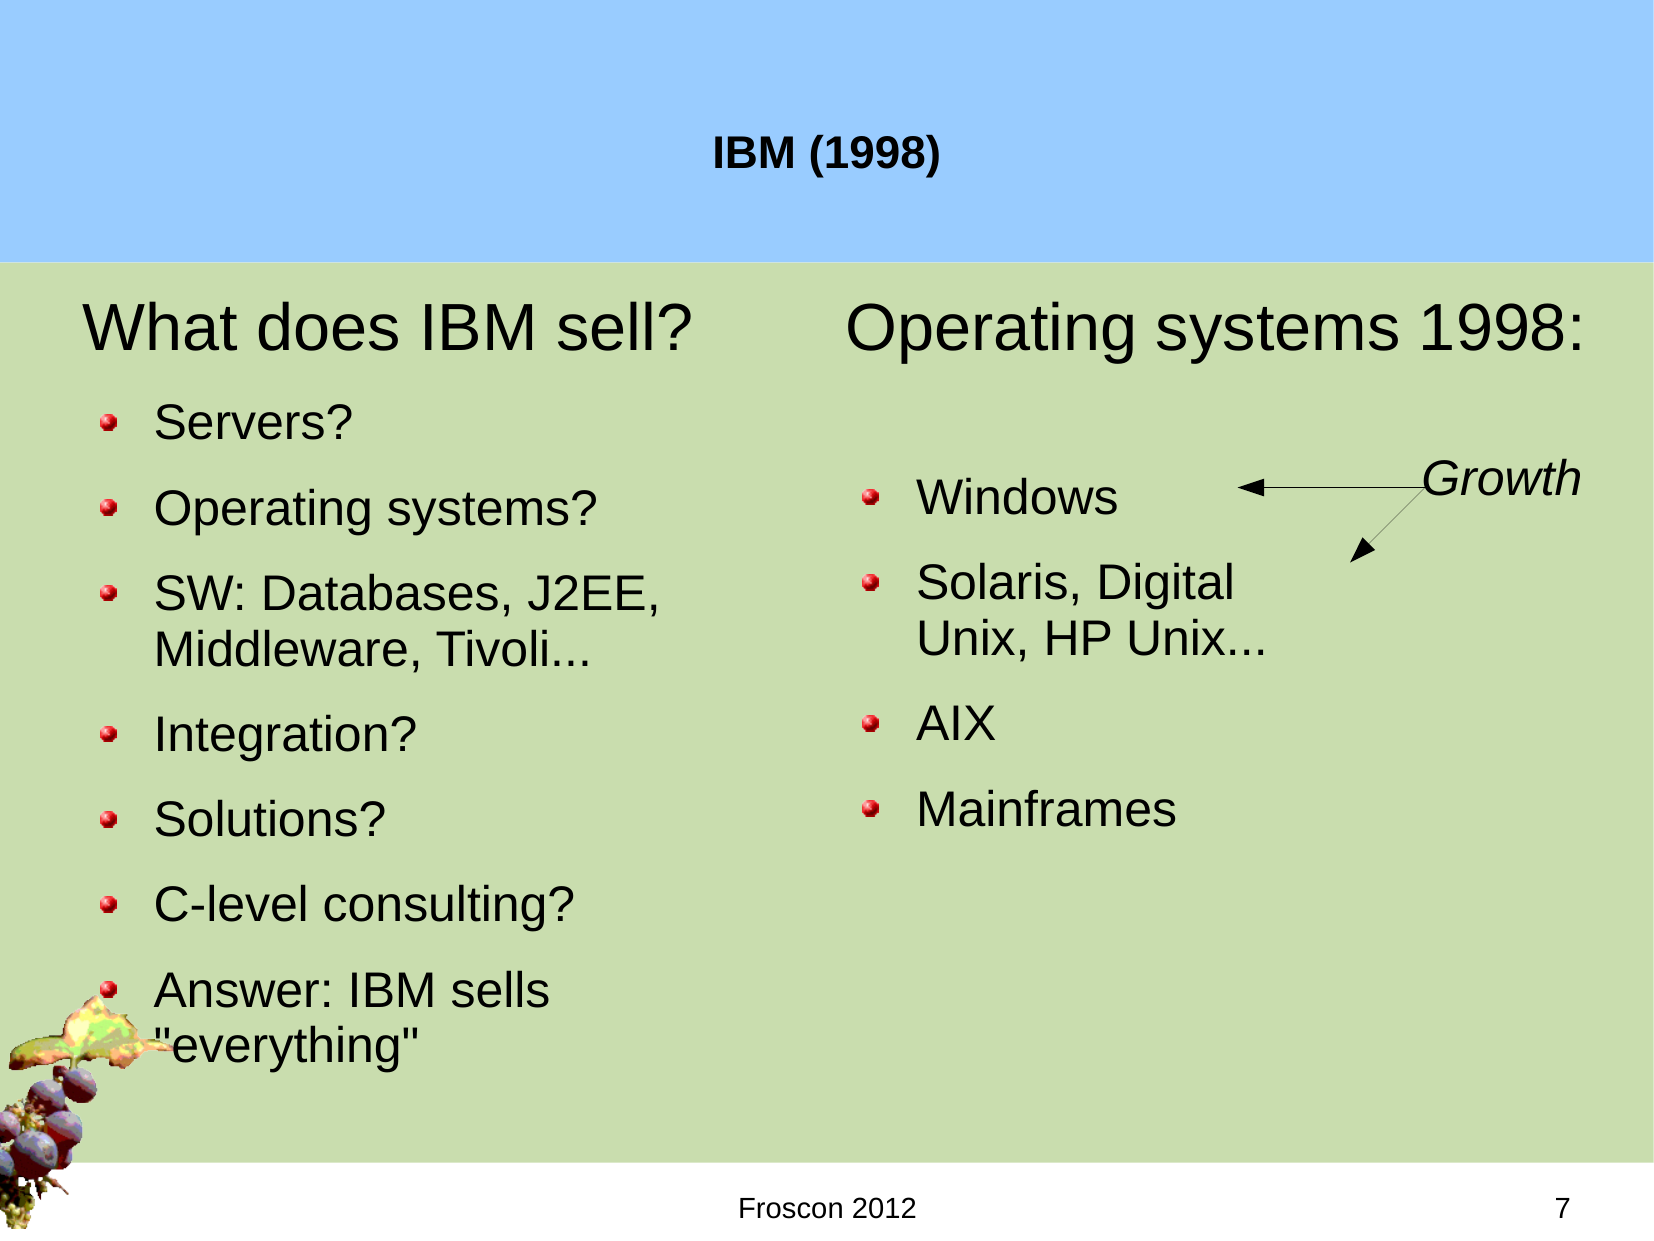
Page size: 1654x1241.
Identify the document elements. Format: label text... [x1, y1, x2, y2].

text_box Growth [1421, 450, 1654, 540]
list What does IBM sell? Servers? Operating systems? SW: Databases, J2EE, Middleware, Tivoli... Integration? Solutions? C-level consulting? Answer: IBM sells "everything" [82, 290, 809, 1109]
list Operating systems 1998: Windows Solaris, Digital Unix, HP Unix... AIX Mainframes [845, 290, 1651, 1109]
title IBM (1998) [82, 49, 1571, 257]
picture [0, 990, 188, 1229]
